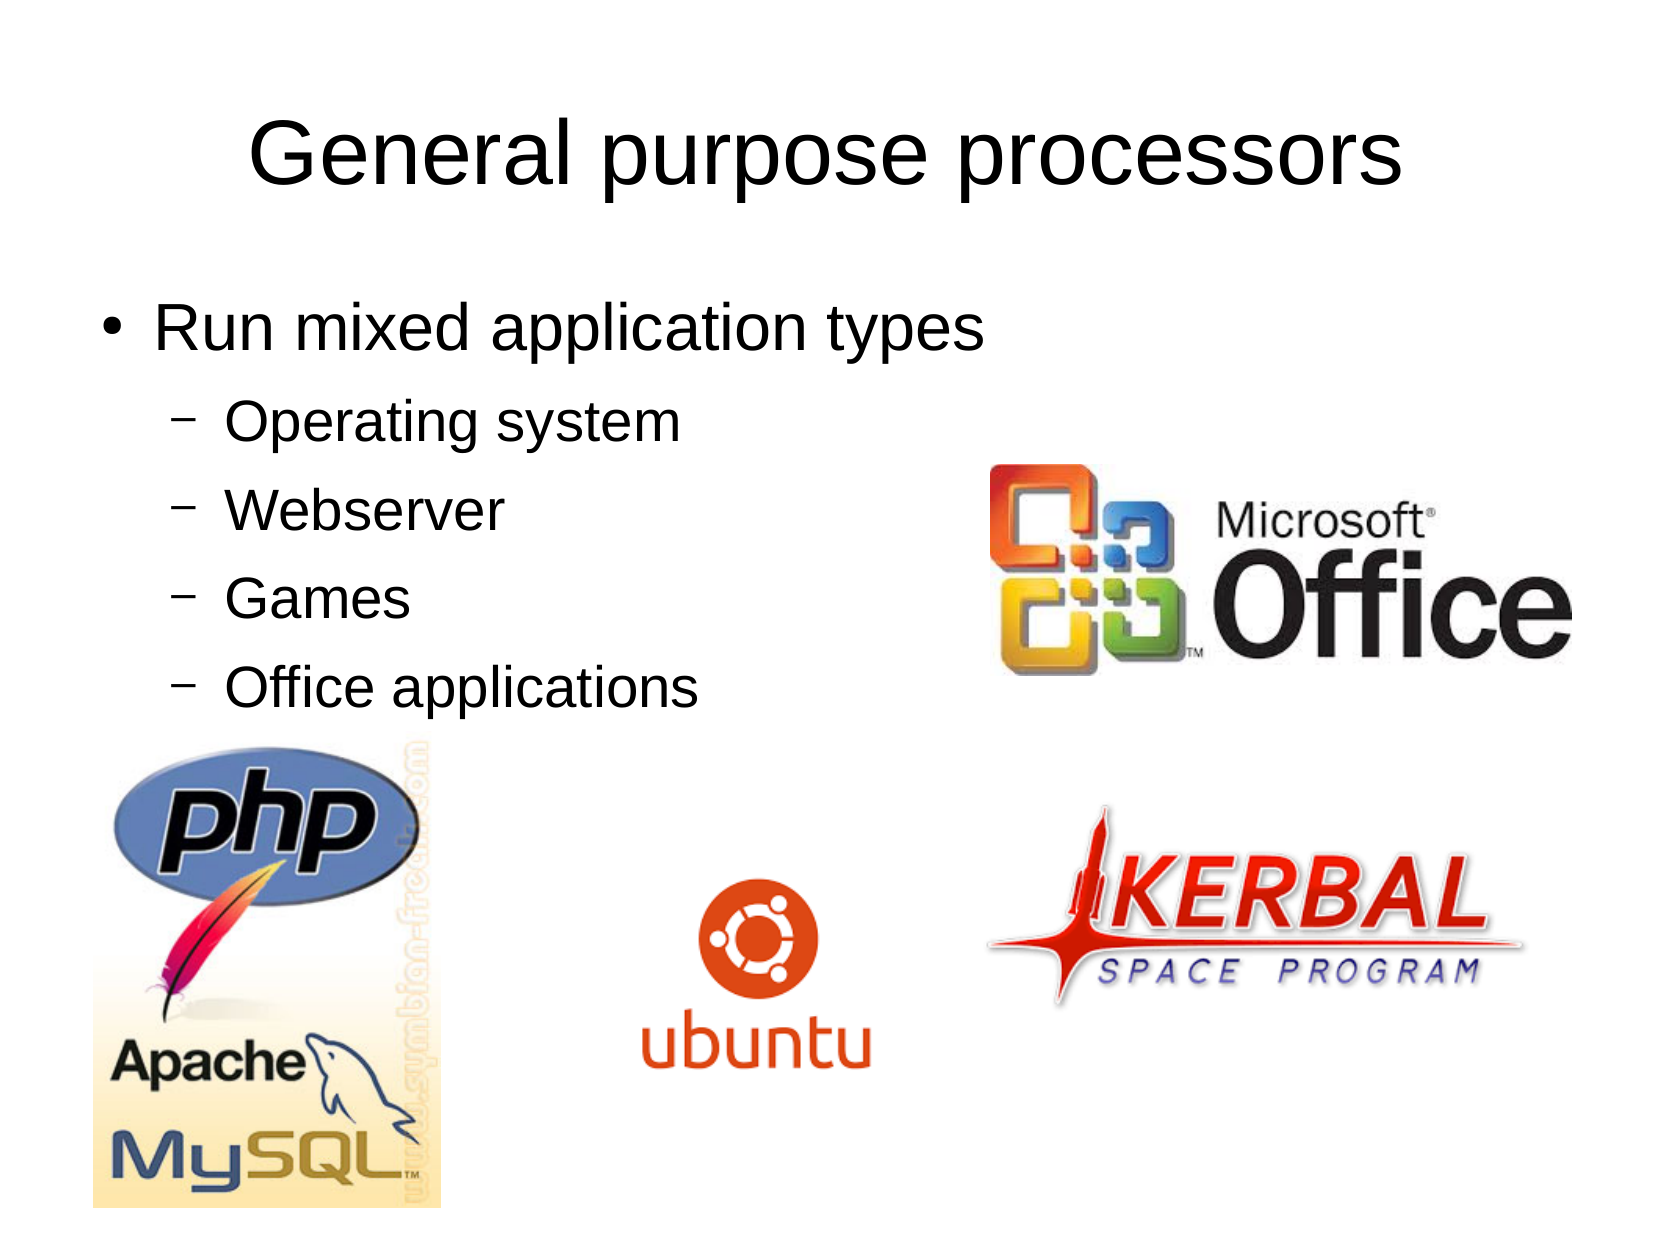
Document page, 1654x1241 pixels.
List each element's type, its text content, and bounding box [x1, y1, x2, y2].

picture [990, 464, 1572, 676]
title General purpose processors [82, 49, 1571, 257]
picture [93, 731, 441, 1208]
picture [979, 794, 1533, 1017]
picture [555, 839, 973, 1136]
list Run mixed application types Operating system Webserver Games Office applications [82, 290, 1538, 1010]
